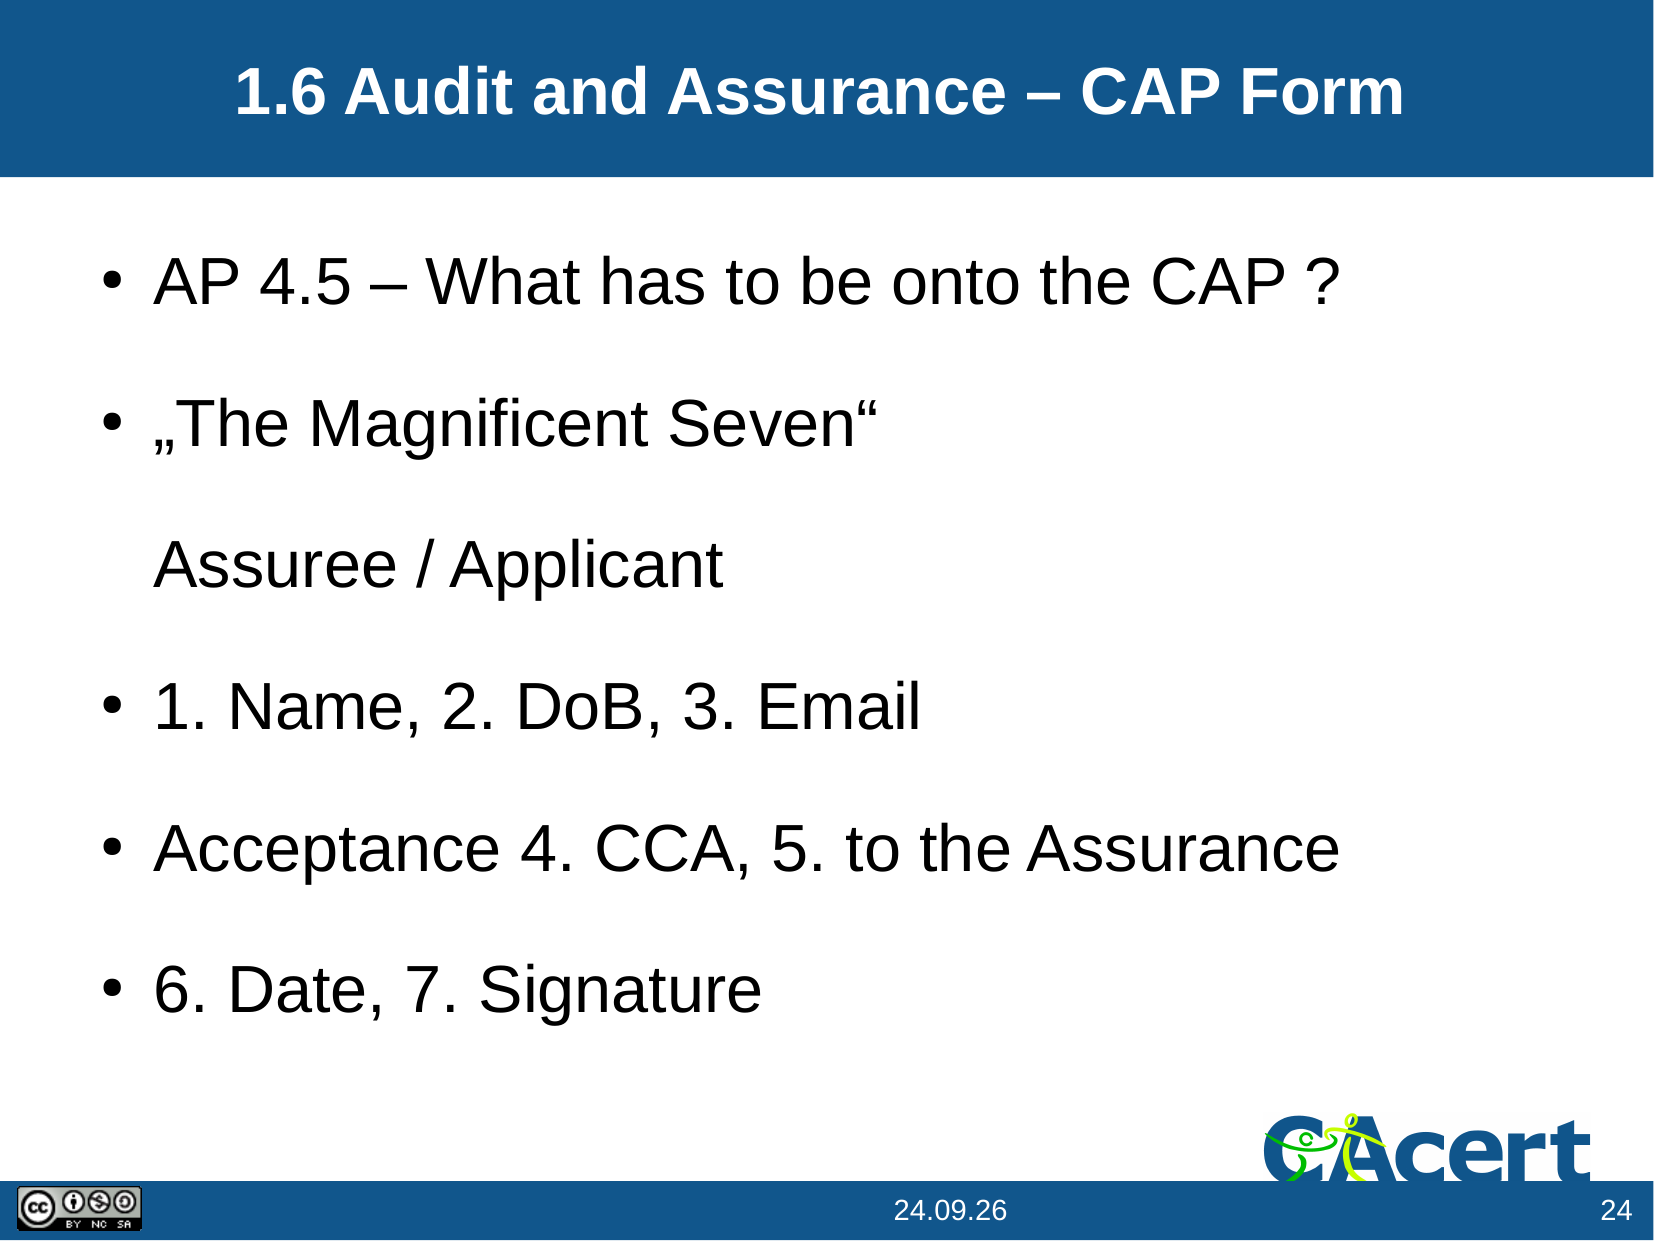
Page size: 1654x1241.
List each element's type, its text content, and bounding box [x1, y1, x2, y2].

picture [1263, 1112, 1591, 1181]
title 1.6 Audit and Assurance – CAP Form [76, 17, 1565, 166]
list AP 4.5 – What has to be onto the CAP ? „The Magnificent Seven“ Assuree / Applicant 1. Name, 2. DoB, 3. Email Acceptance 4. CCA, 5. to the Assurance 6. Date, 7. Signature [82, 206, 1625, 1065]
picture [17, 1186, 142, 1231]
